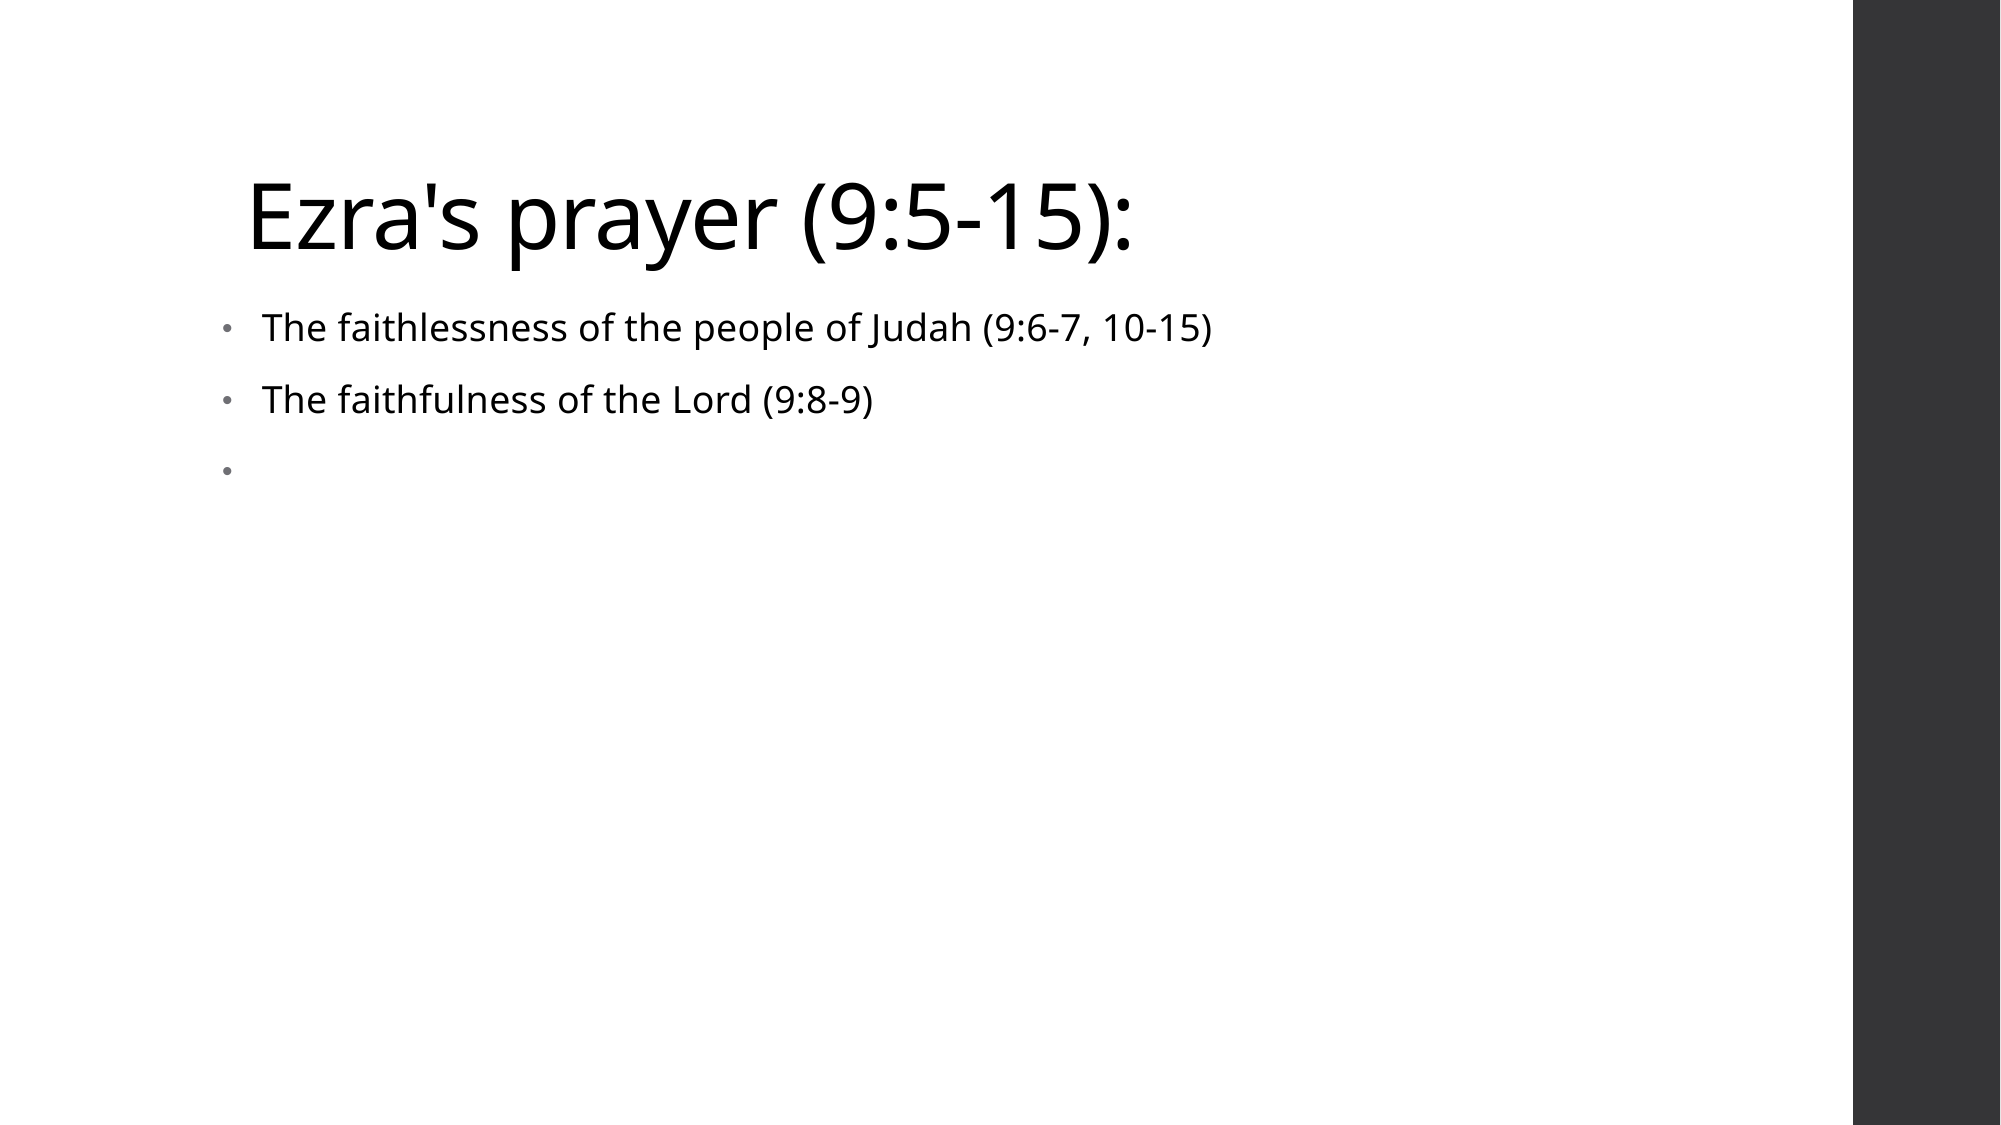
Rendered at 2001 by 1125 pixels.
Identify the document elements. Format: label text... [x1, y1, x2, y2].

title Ezra's prayer (9:5-15): [206, 60, 1797, 278]
list The faithlessness of the people of Judah (9:6-7, 10-15) The faithfulness of the Lord (9:8-9) [206, 299, 1617, 1014]
